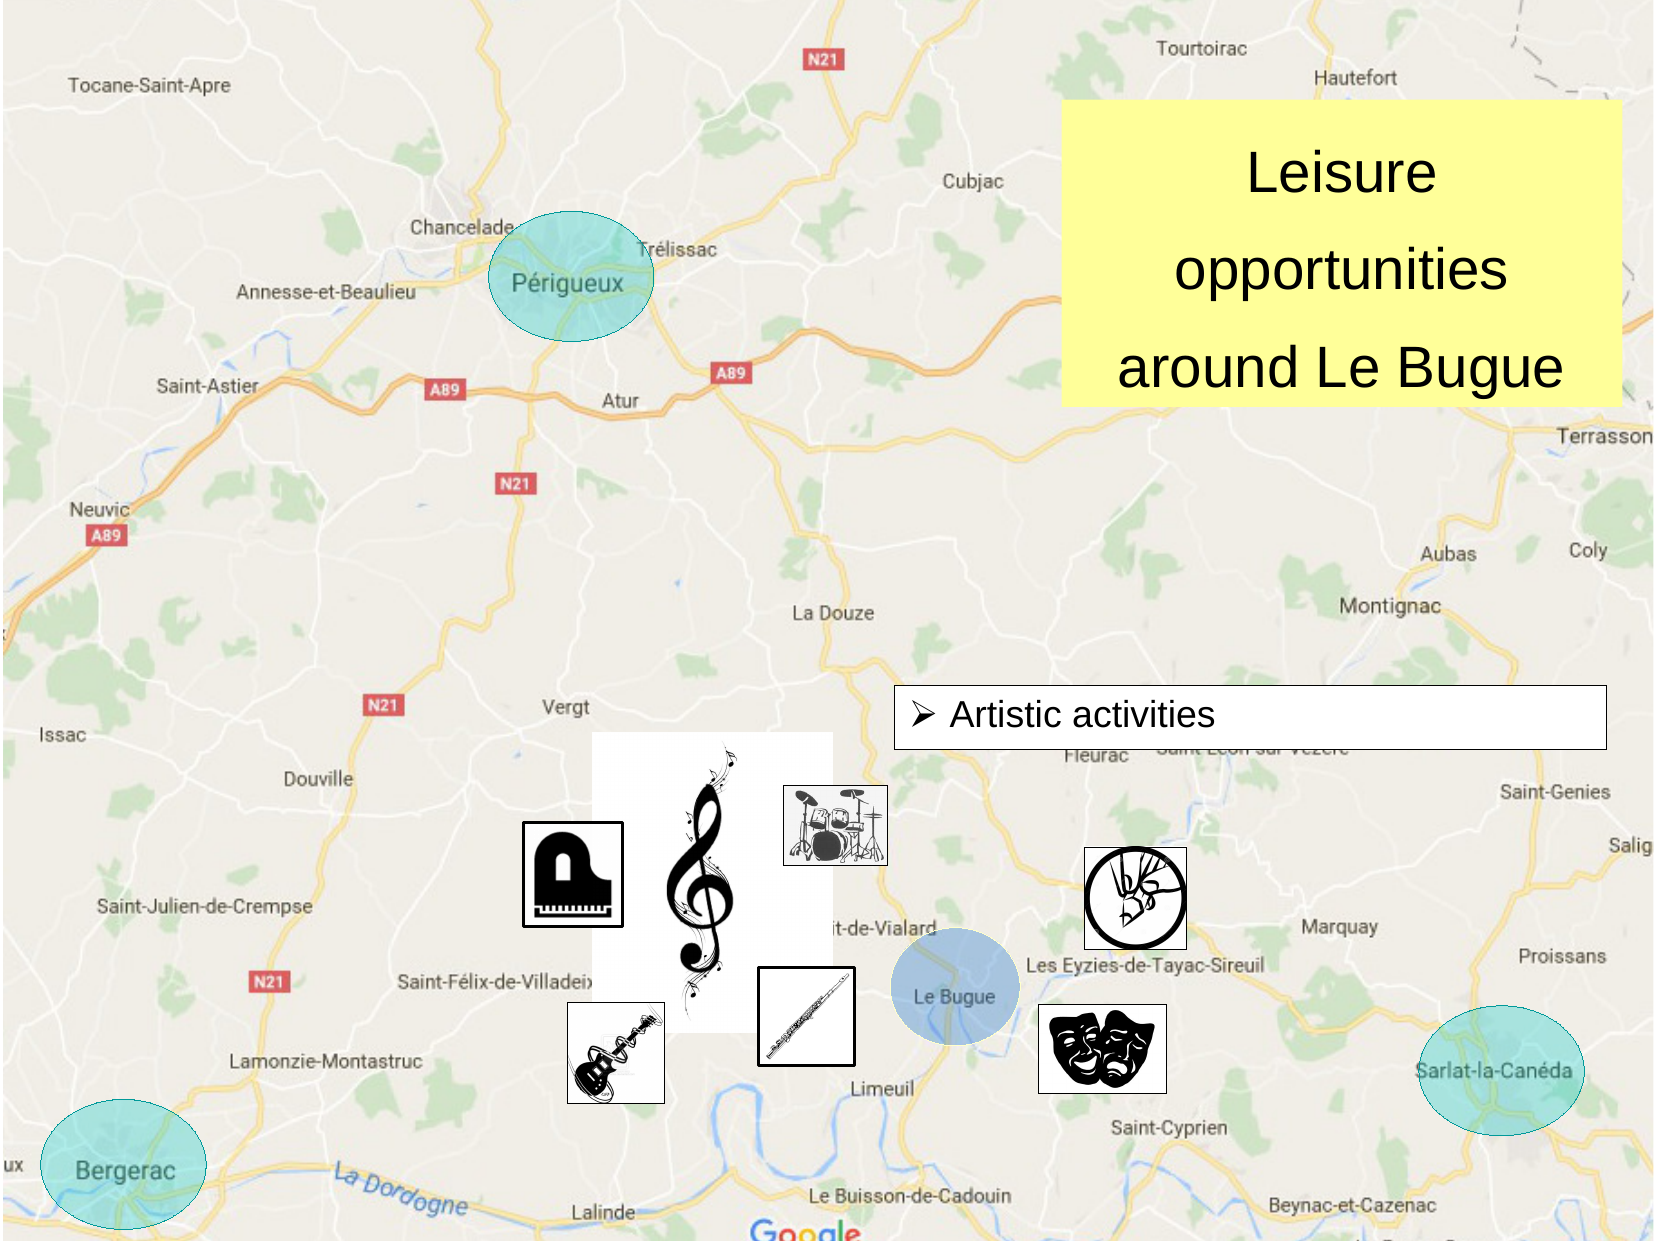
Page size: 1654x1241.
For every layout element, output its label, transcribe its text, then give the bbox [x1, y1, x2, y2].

text_box [488, 211, 654, 342]
text_box Leisure opportunities around Le Bugue [1061, 99, 1623, 375]
text_box [24, 857, 191, 970]
text_box [188, 23, 367, 95]
text_box  Artistic activities [894, 685, 1607, 750]
text_box [890, 927, 1021, 1046]
text_box [1418, 1005, 1585, 1136]
text_box [40, 1099, 207, 1230]
picture [3, 0, 1654, 1241]
